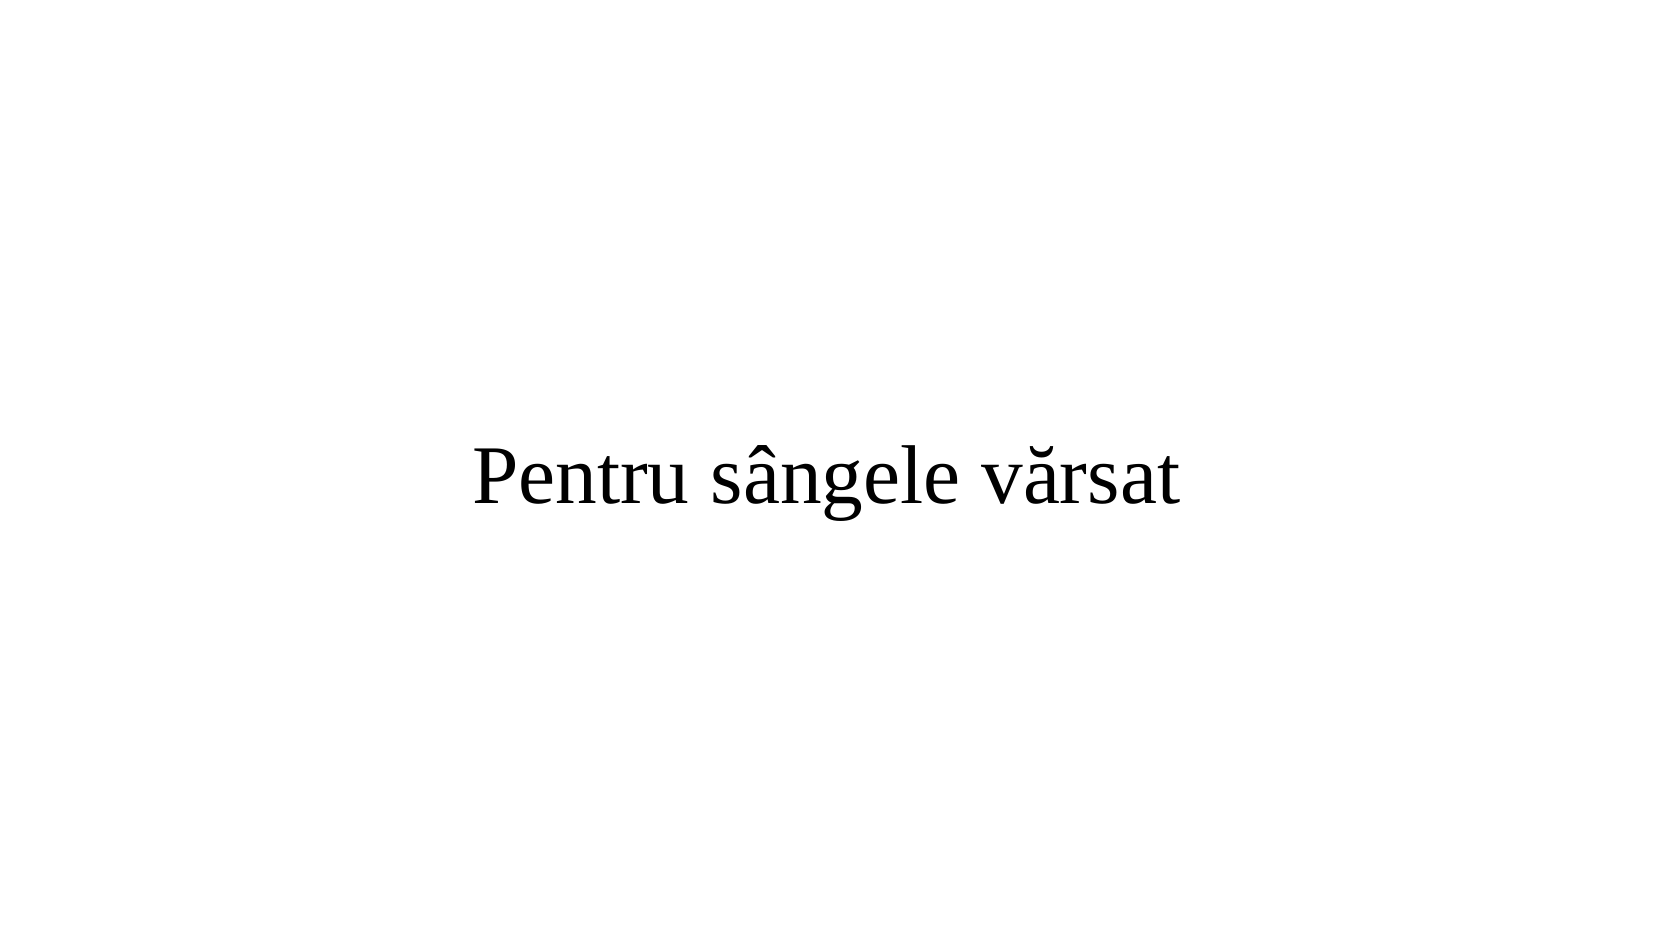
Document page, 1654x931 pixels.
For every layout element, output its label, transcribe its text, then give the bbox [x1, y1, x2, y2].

title Pentru sângele vărsat [165, 420, 1489, 522]
